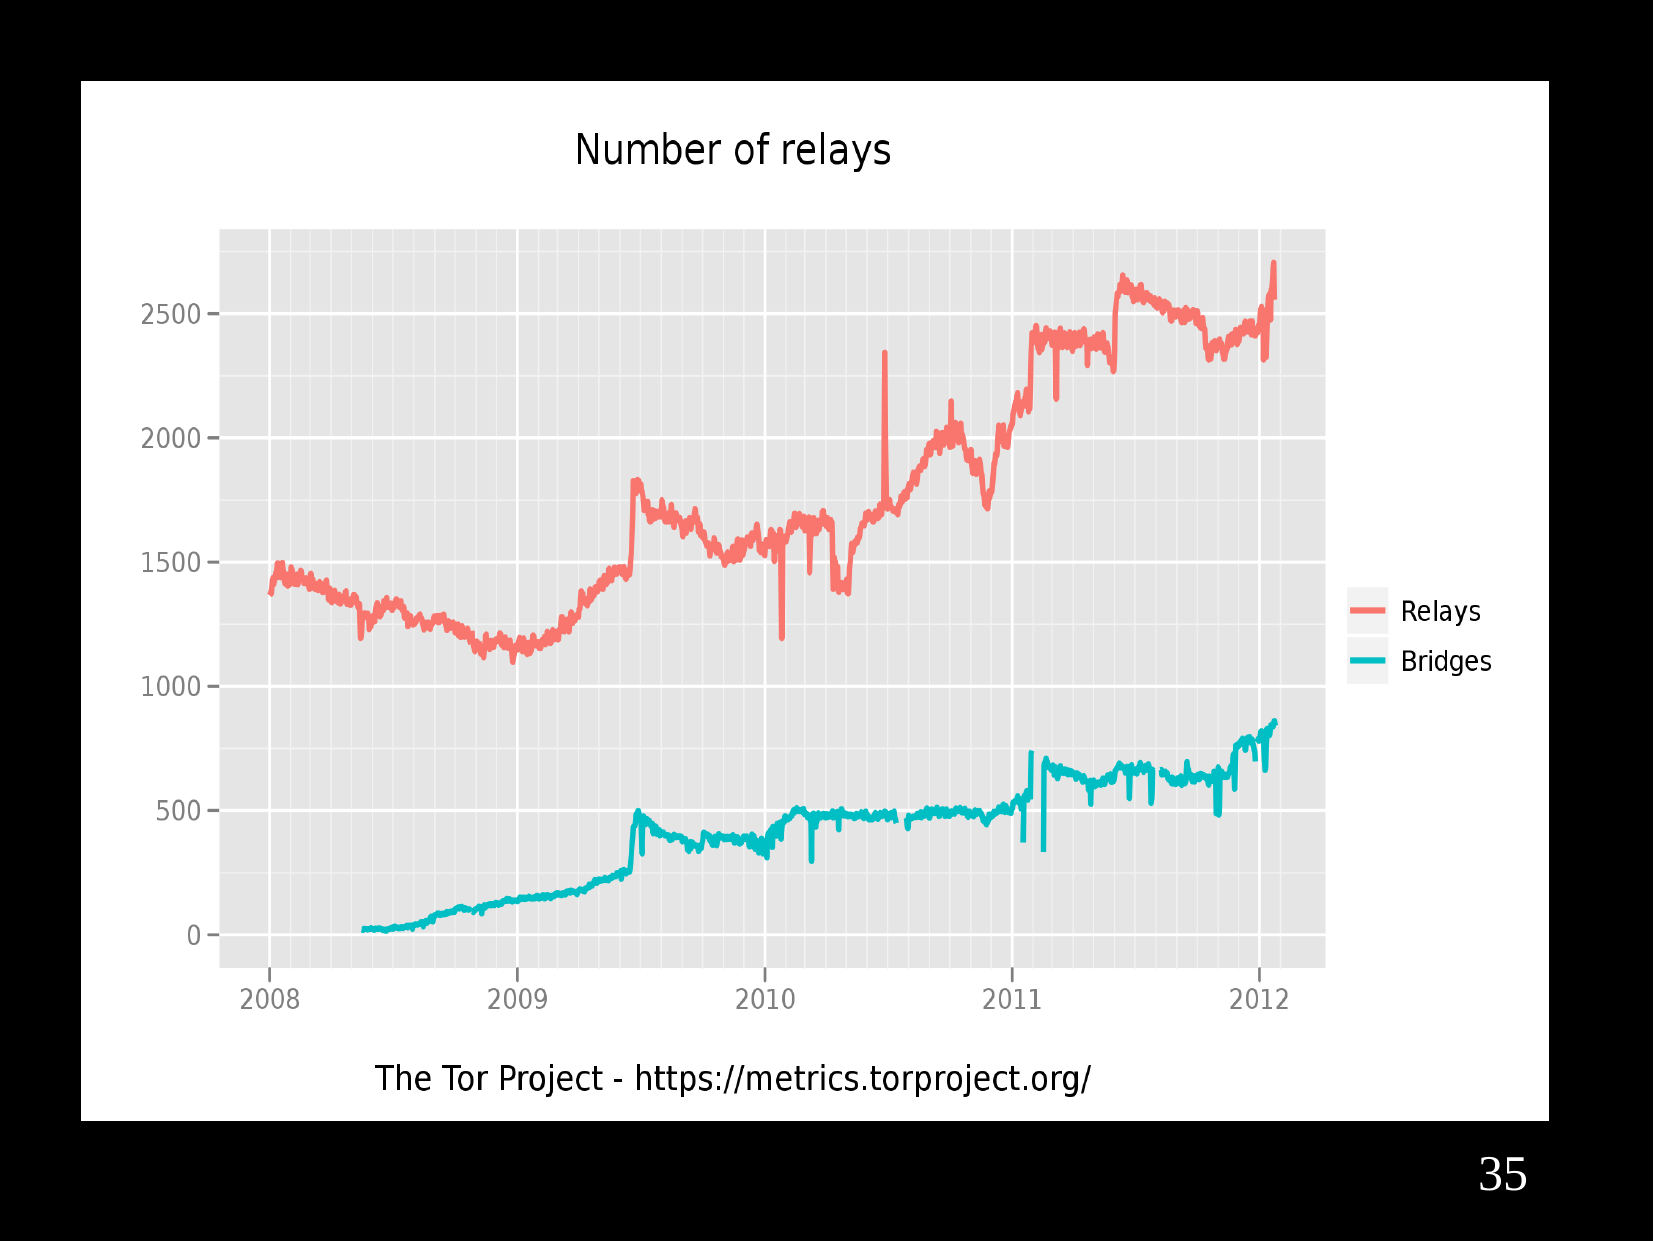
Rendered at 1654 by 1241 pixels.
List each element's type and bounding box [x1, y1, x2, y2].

picture [81, 81, 1549, 1121]
